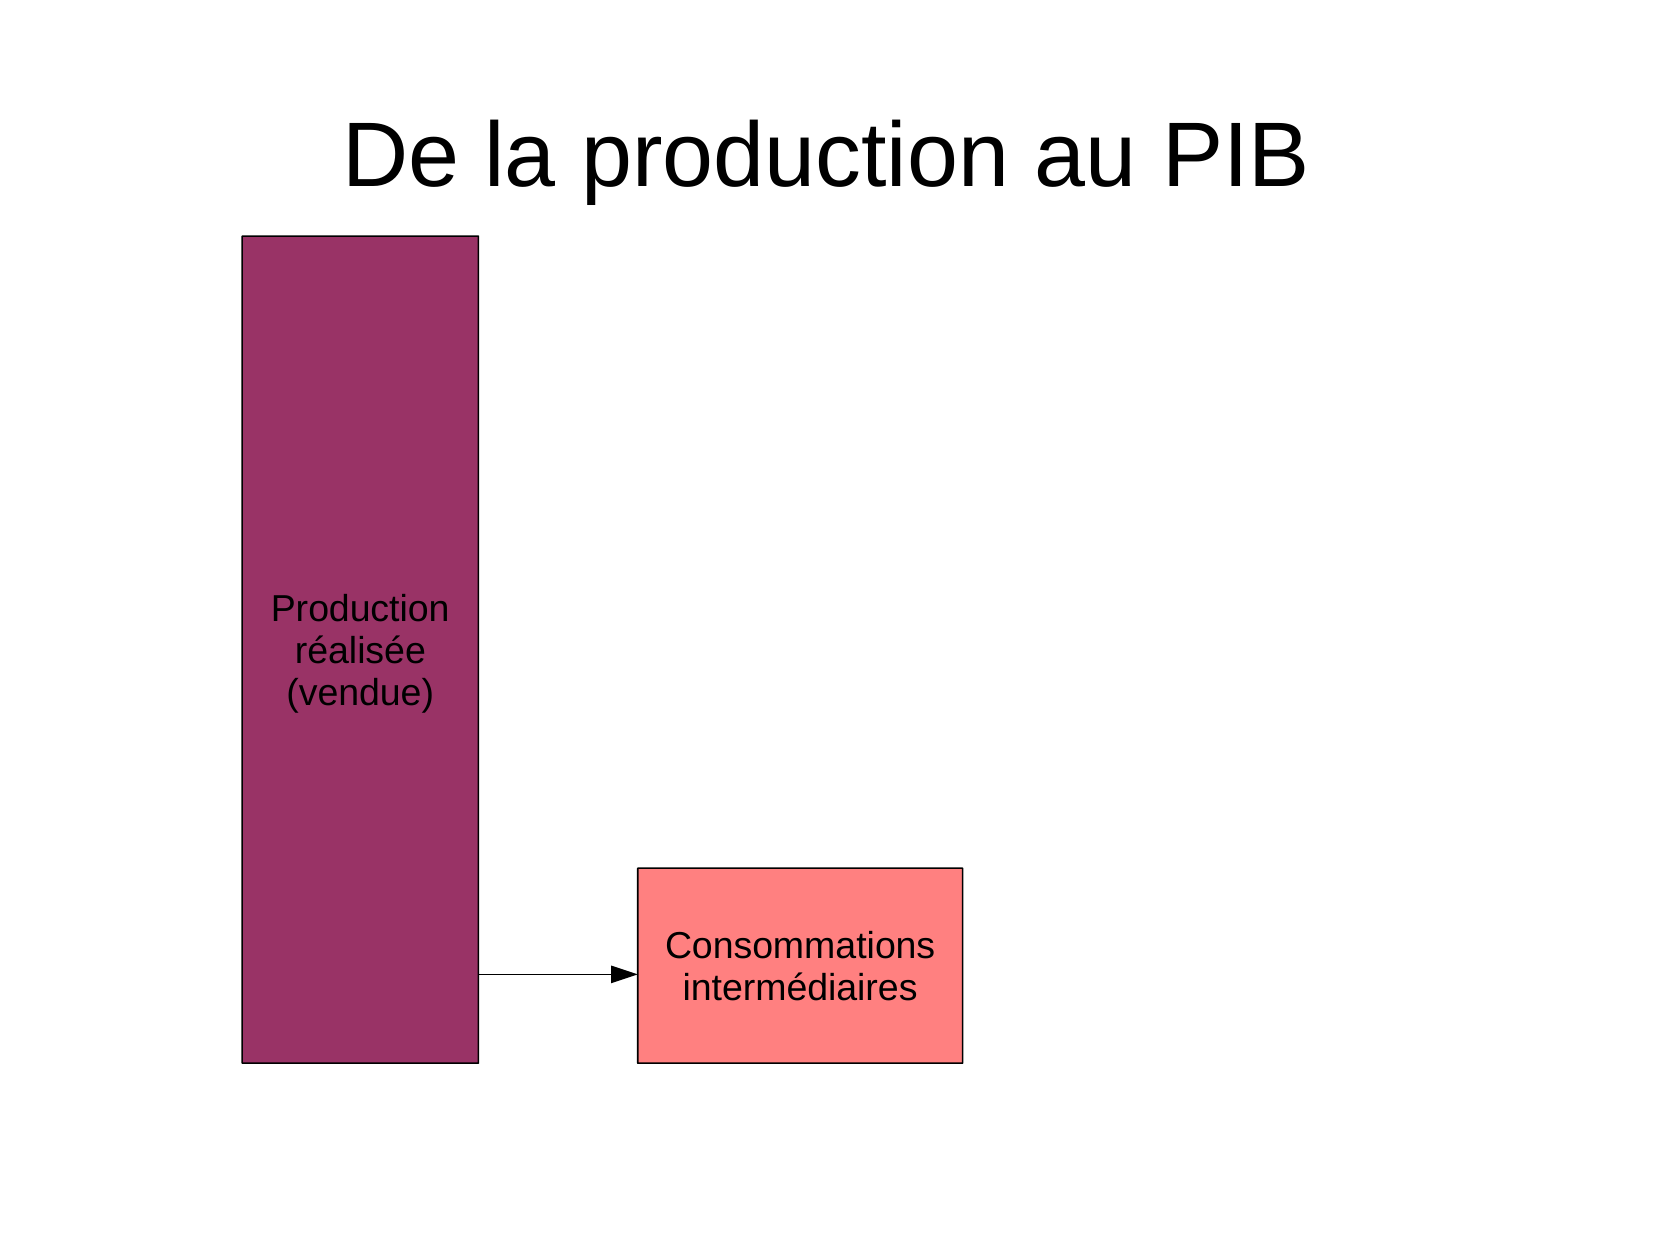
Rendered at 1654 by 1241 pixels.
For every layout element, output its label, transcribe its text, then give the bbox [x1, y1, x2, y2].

text_box Consommations intermédiaires [637, 868, 963, 1064]
text_box Production réalisée (vendue) [242, 257, 479, 1064]
title De la production au PIB [82, 49, 1571, 257]
